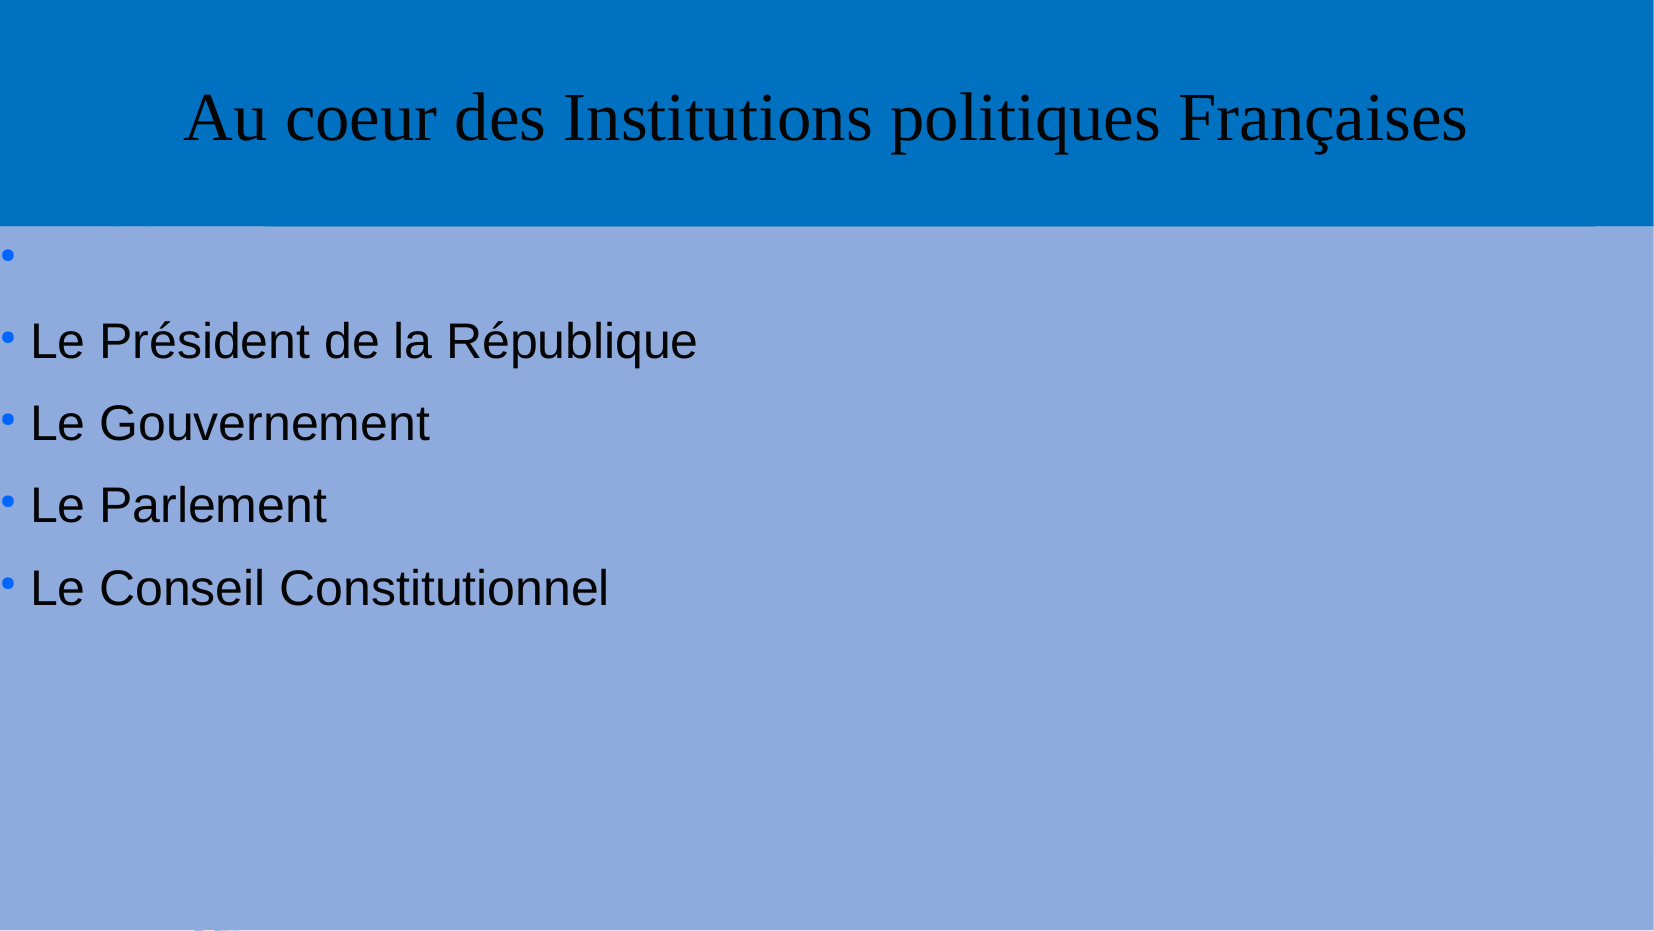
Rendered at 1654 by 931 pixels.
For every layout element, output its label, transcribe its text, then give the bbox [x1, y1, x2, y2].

title Au coeur des Institutions politiques Françaises [0, 0, 1654, 226]
list Le Président de la République Le Gouvernement Le Parlement Le Conseil Constitutionnel [0, 226, 1654, 931]
